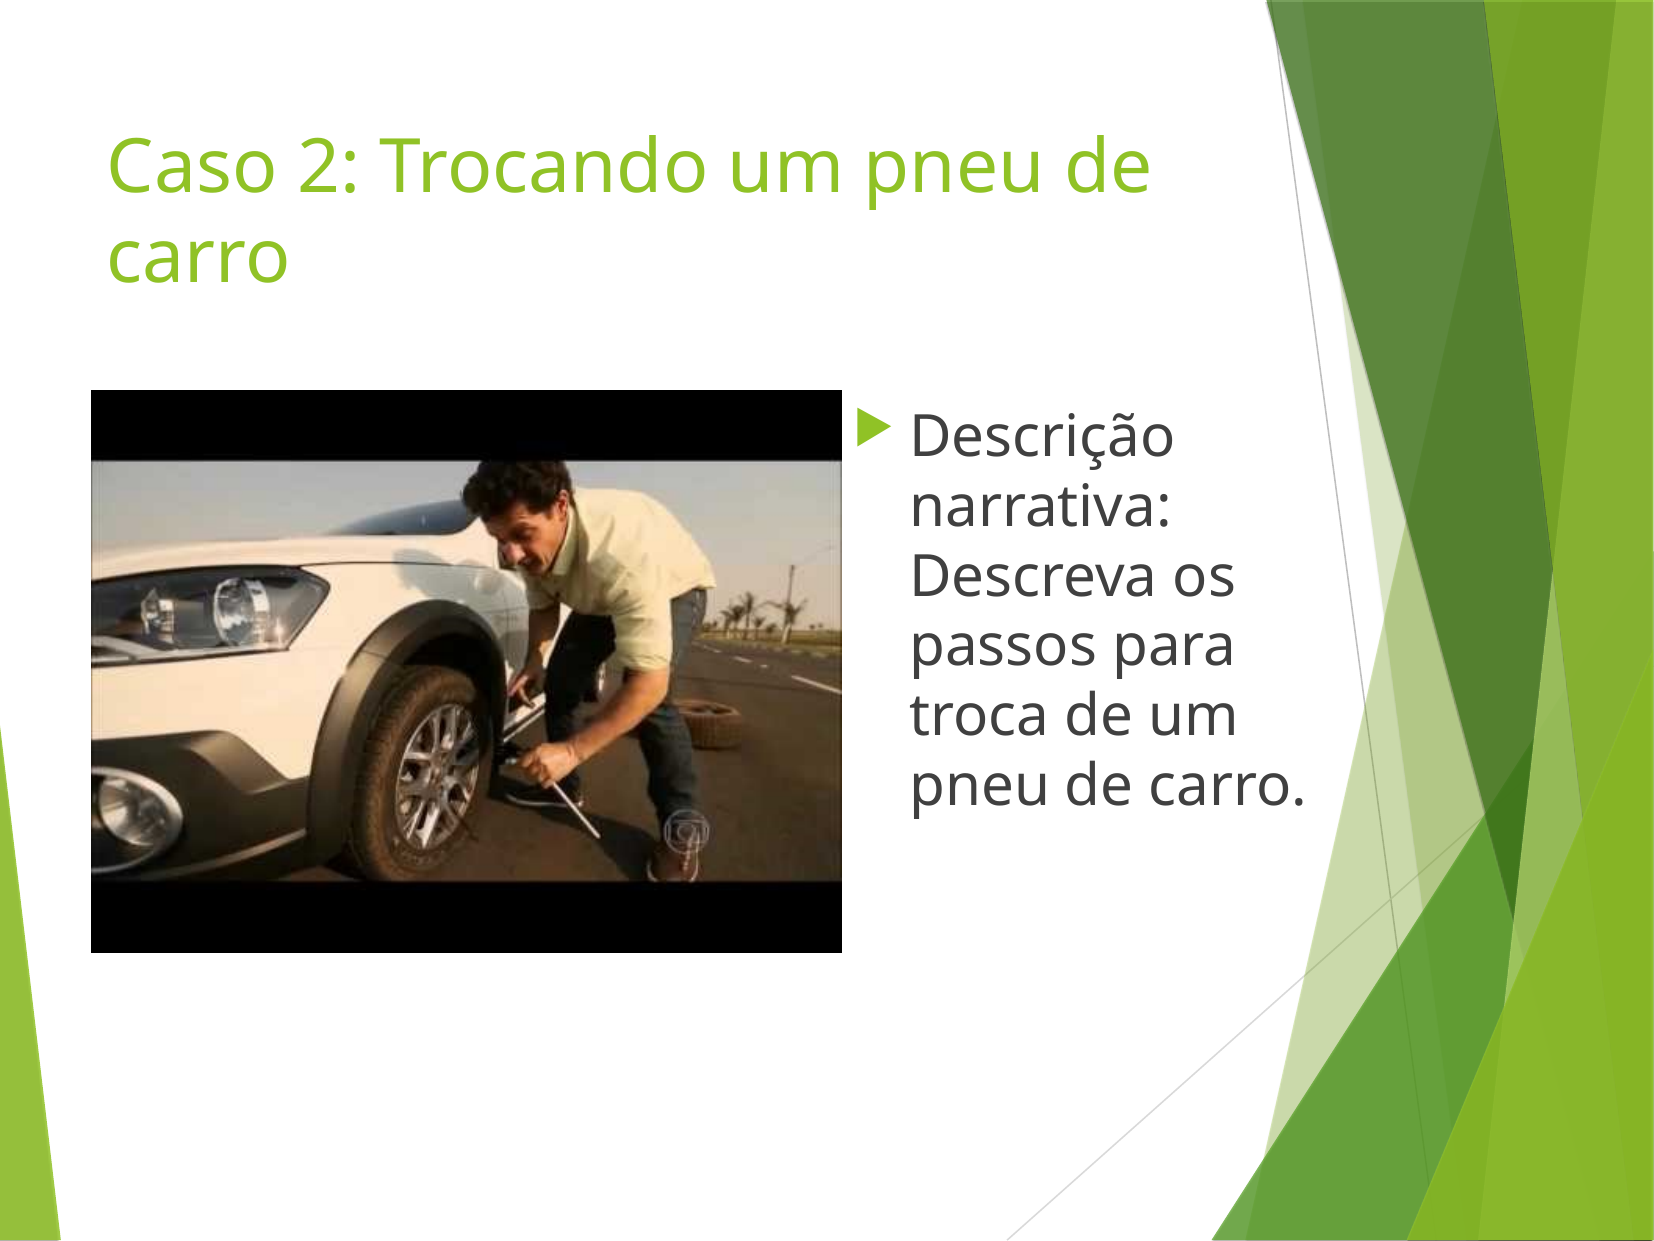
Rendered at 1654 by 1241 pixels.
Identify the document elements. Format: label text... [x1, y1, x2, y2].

title Caso 2: Trocando um pneu de carro [91, 110, 1258, 349]
list Descrição narrativa: Descreva os passos para troca de um pneu de carro. [838, 390, 1406, 1093]
picture [91, 390, 838, 954]
